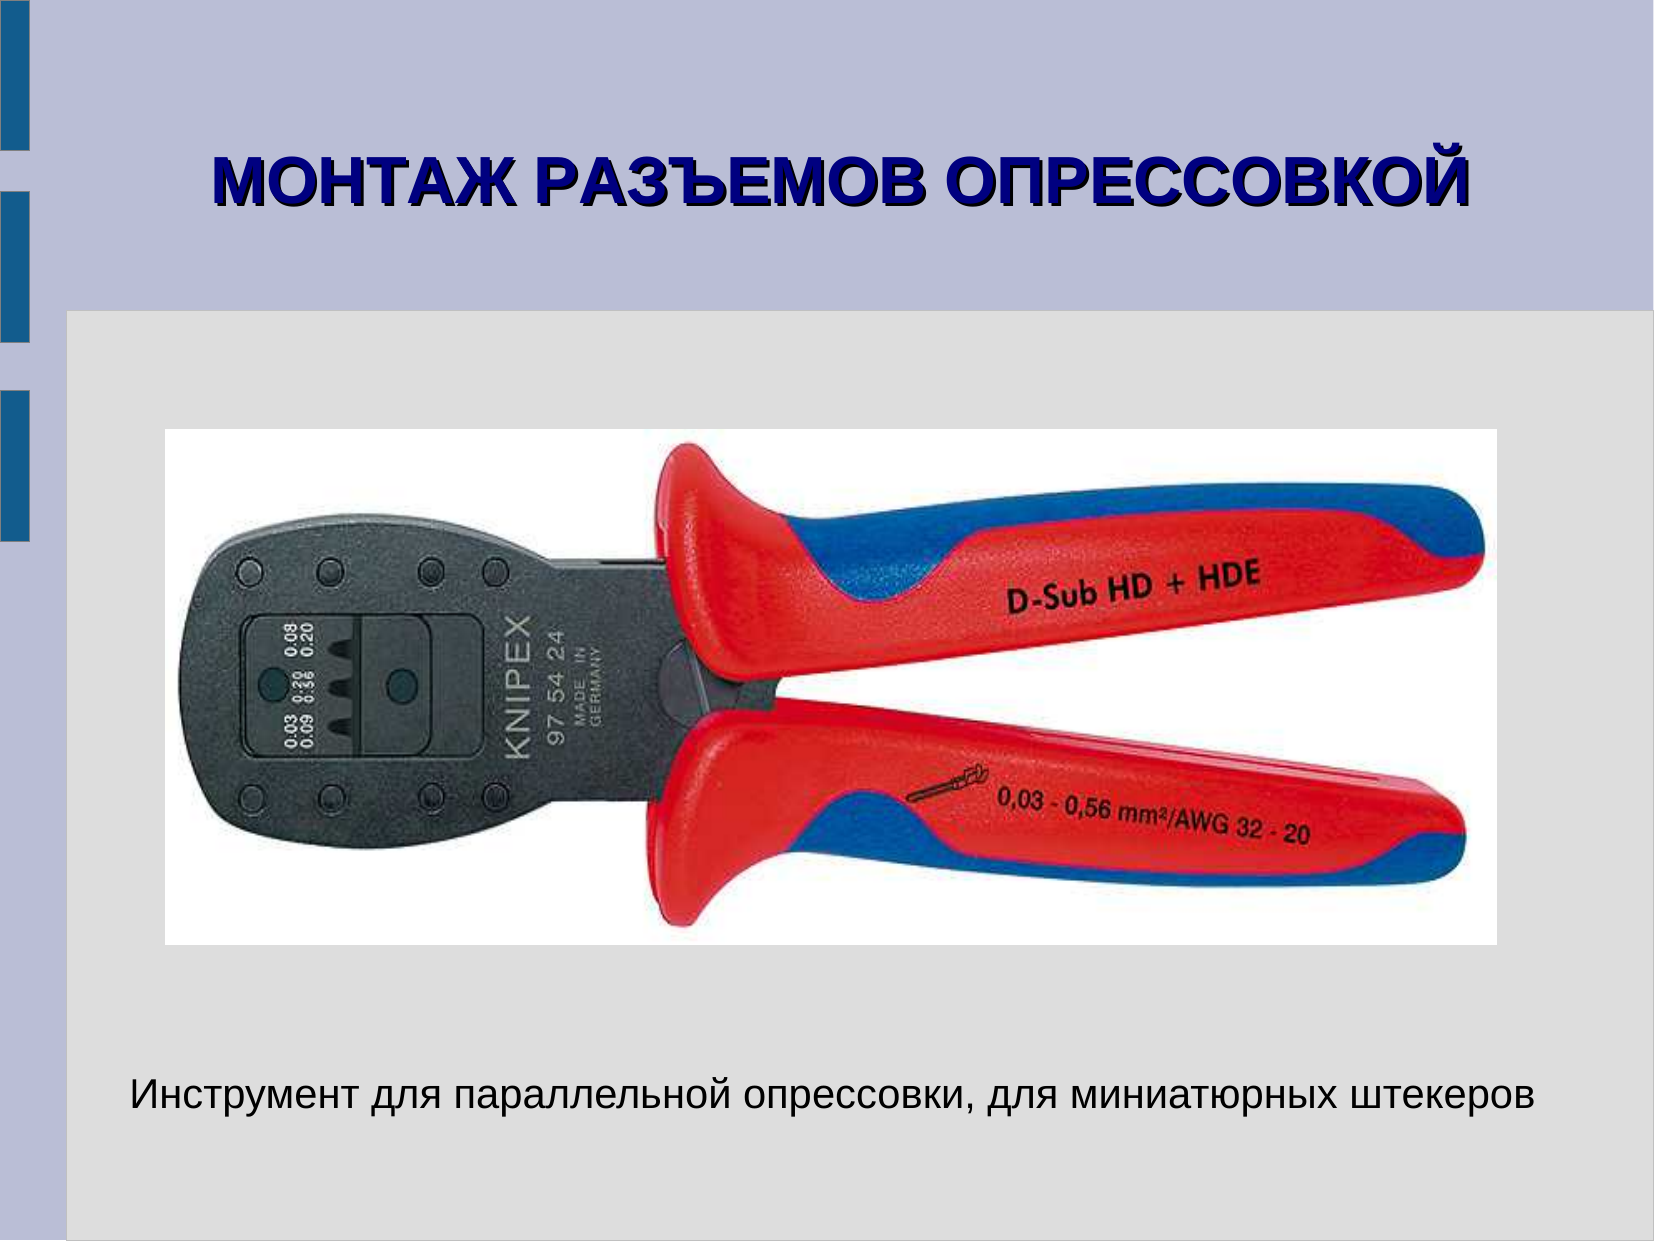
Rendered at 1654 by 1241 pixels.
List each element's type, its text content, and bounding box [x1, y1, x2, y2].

title МОНТАЖ РАЗЪЕМОВ ОПРЕССОВКОЙ [135, 76, 1548, 284]
picture [165, 429, 1497, 945]
text_box Инструмент для параллельной опрессовки, для миниатюрных штекеров [94, 1062, 1571, 1146]
